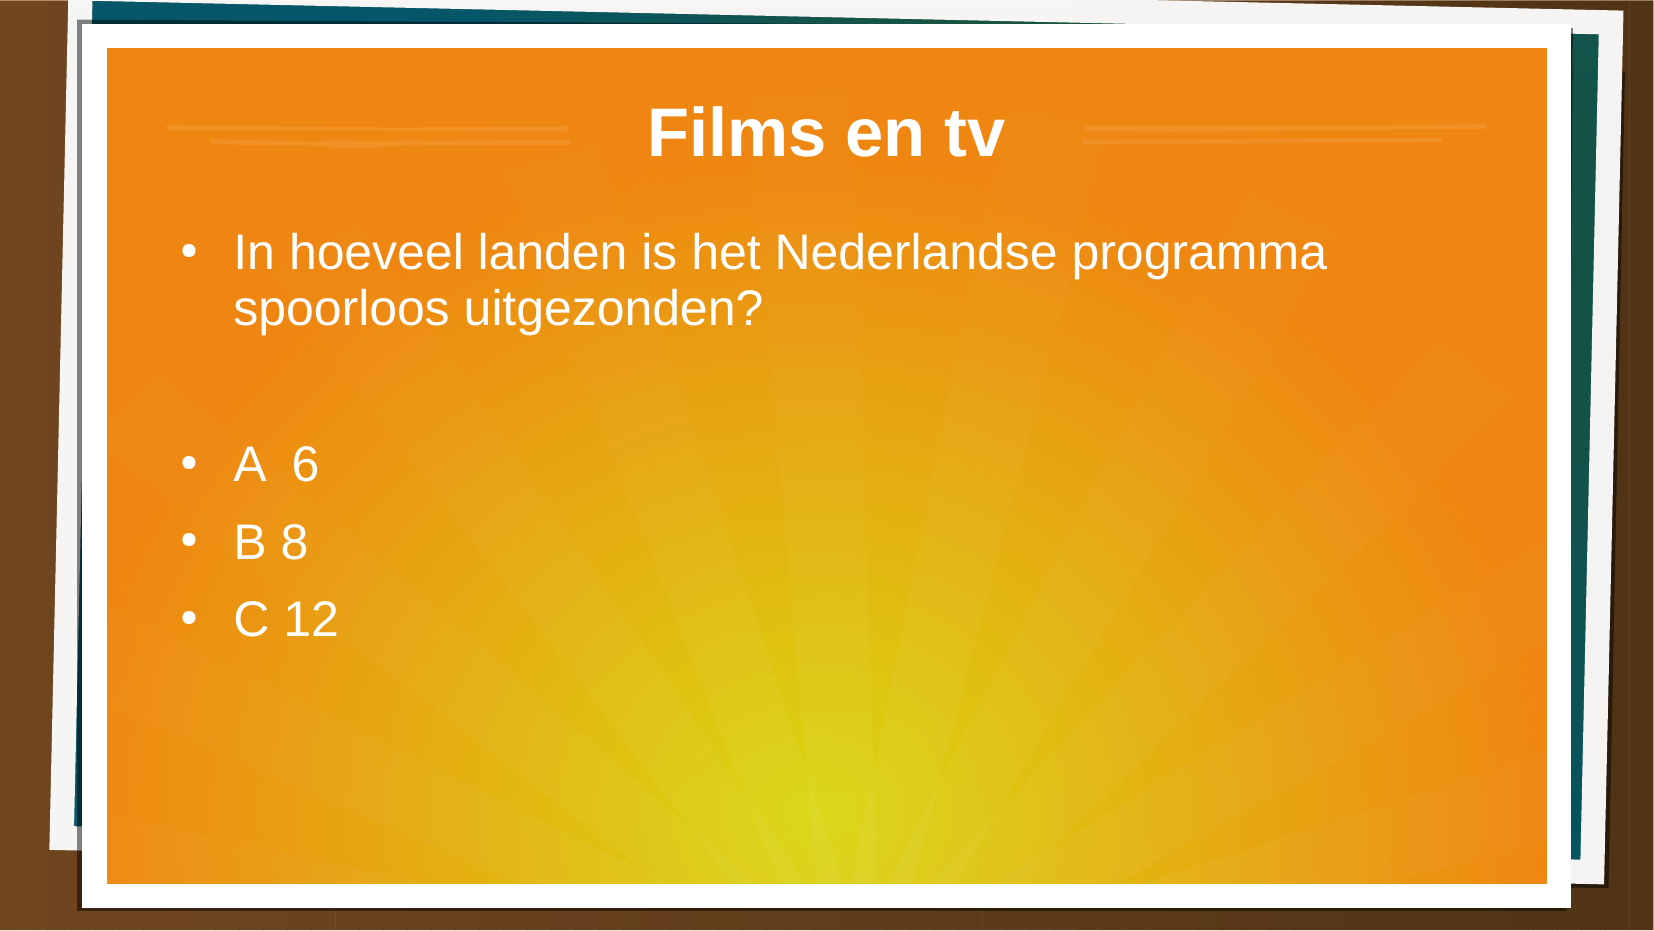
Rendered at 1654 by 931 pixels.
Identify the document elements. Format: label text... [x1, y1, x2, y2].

list In hoeveel landen is het Nederlandse programma spoorloos uitgezonden? A 6 B 8 C 12 [162, 224, 1492, 815]
title Films en tv [566, 59, 1087, 207]
